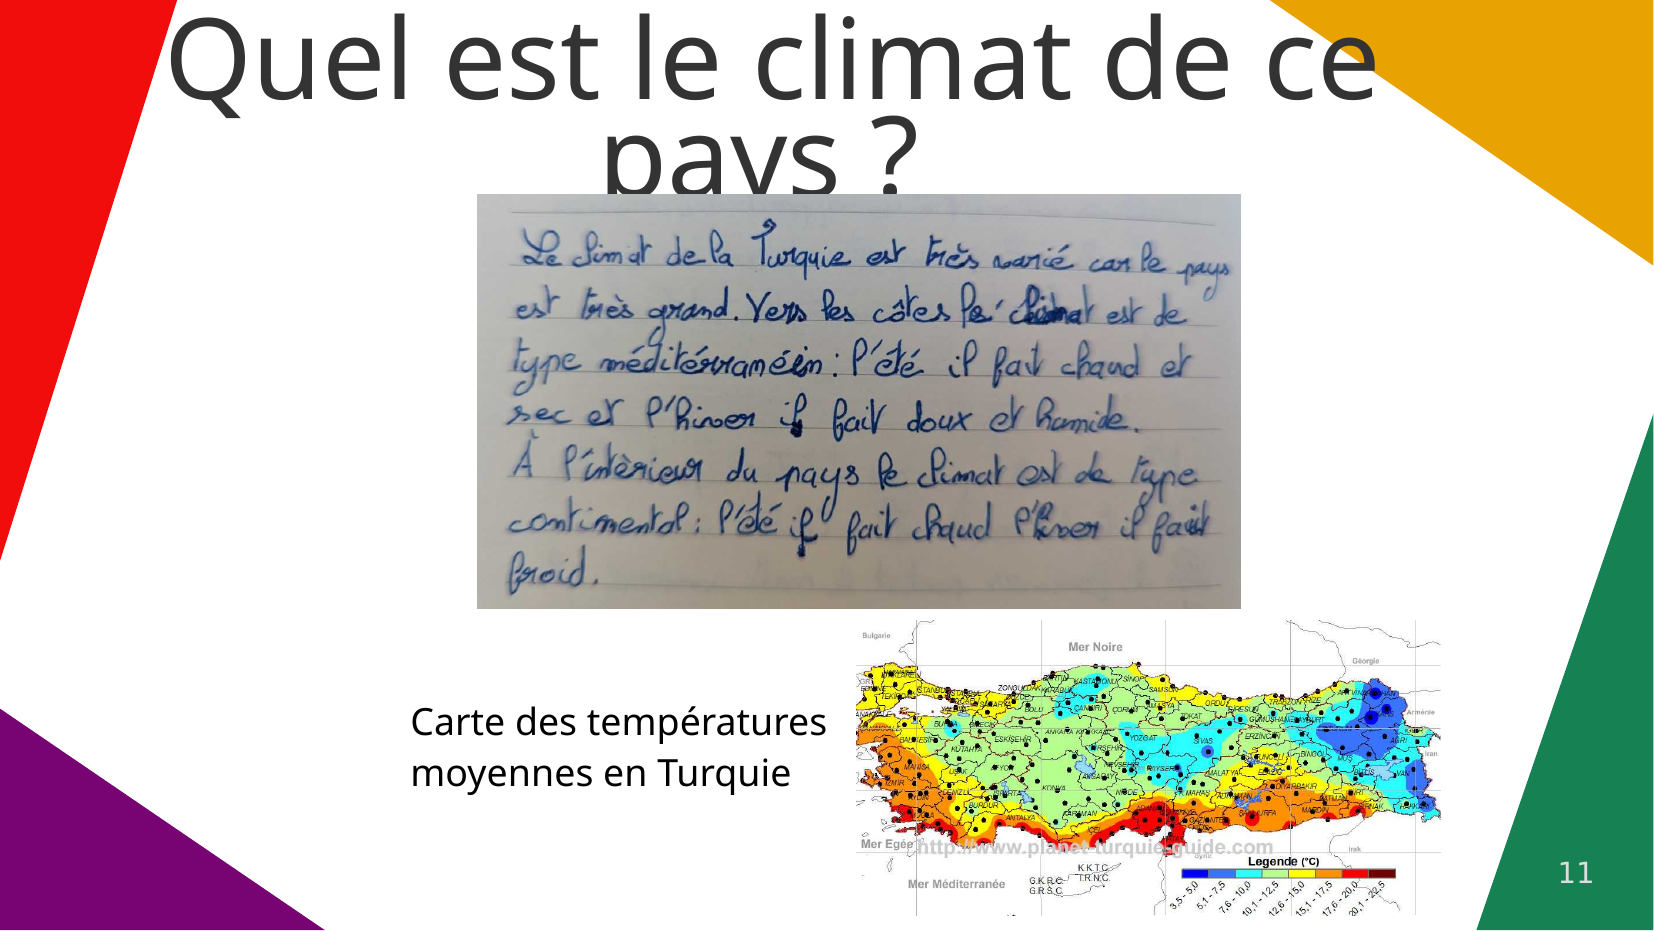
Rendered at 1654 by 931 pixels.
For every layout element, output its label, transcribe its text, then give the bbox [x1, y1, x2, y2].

picture [477, 194, 1241, 609]
text_box Carte des températures moyennes en Turquie [395, 688, 957, 857]
picture [856, 620, 1441, 916]
title Quel est le climat de ce pays ? [124, 0, 1424, 266]
